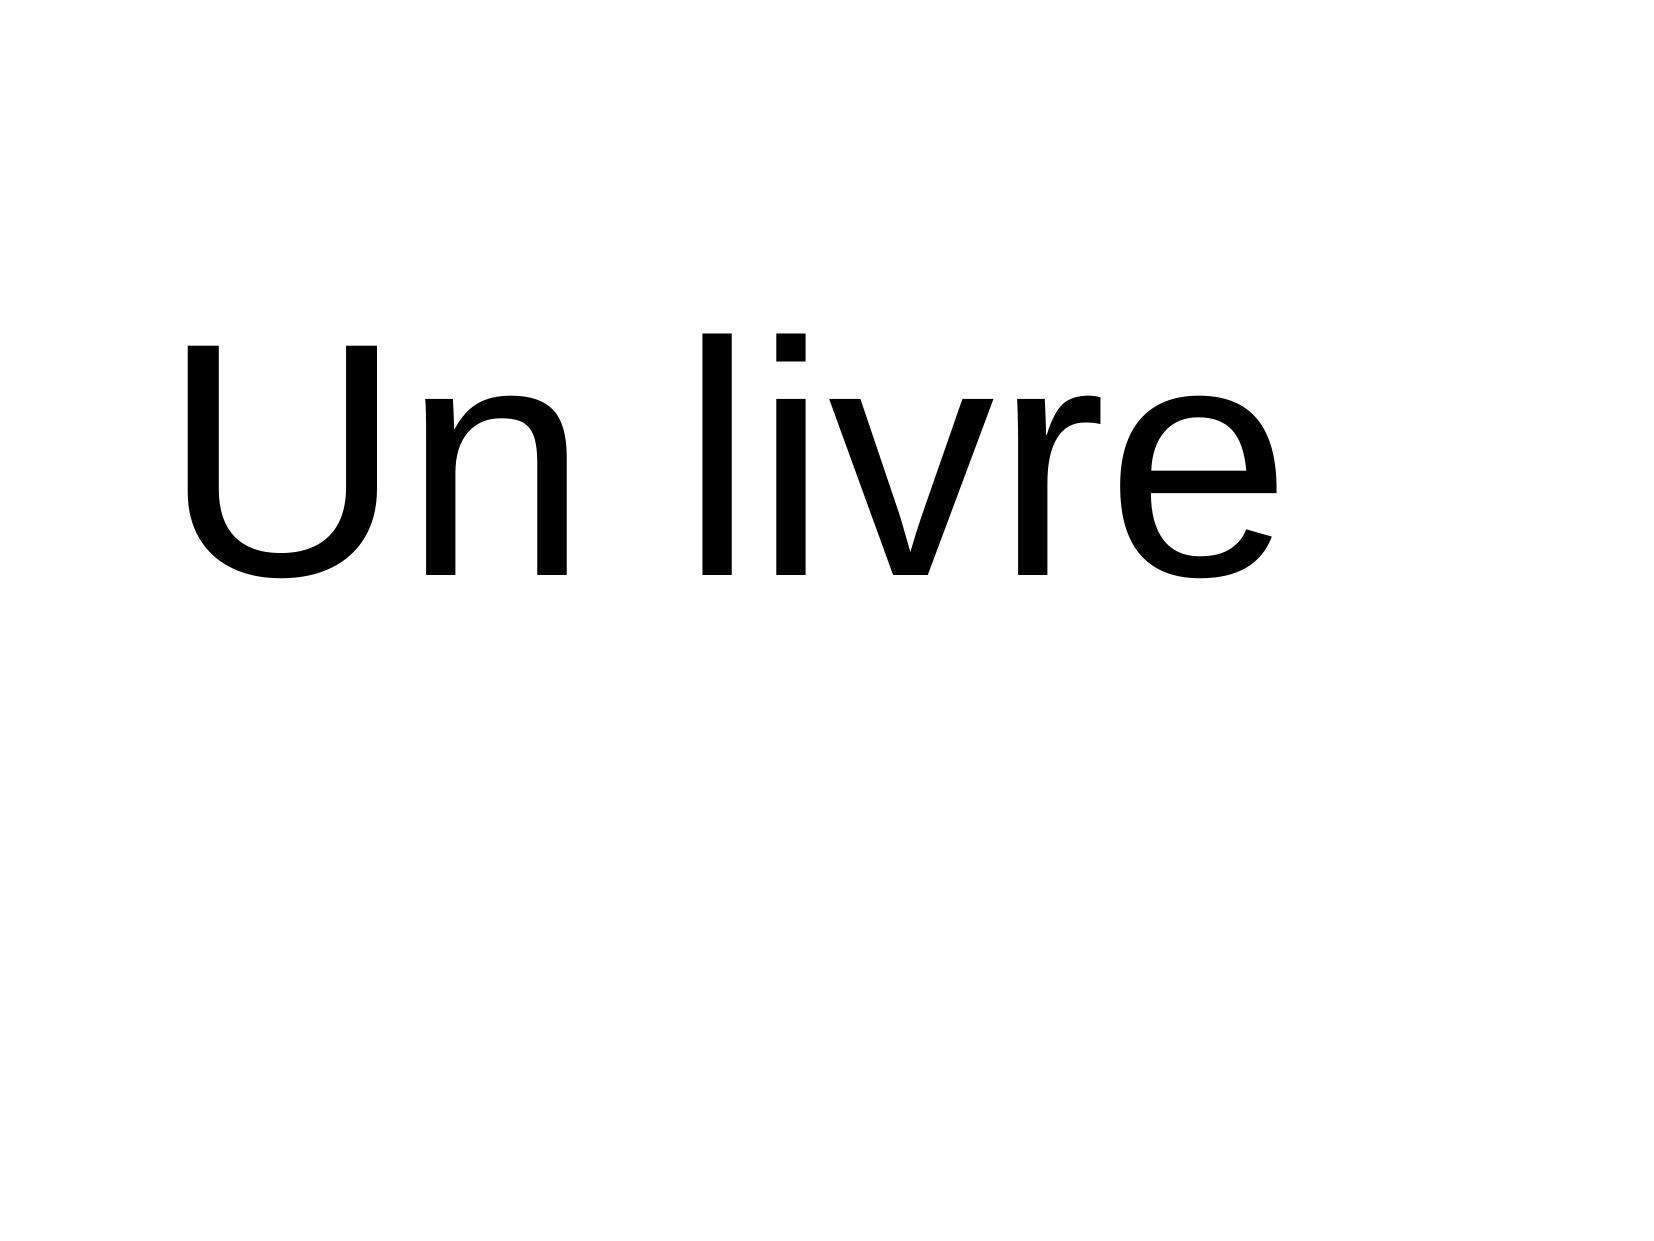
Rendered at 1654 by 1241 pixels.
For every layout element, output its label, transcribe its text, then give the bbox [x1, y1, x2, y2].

text_box Un livre [147, 265, 1447, 653]
